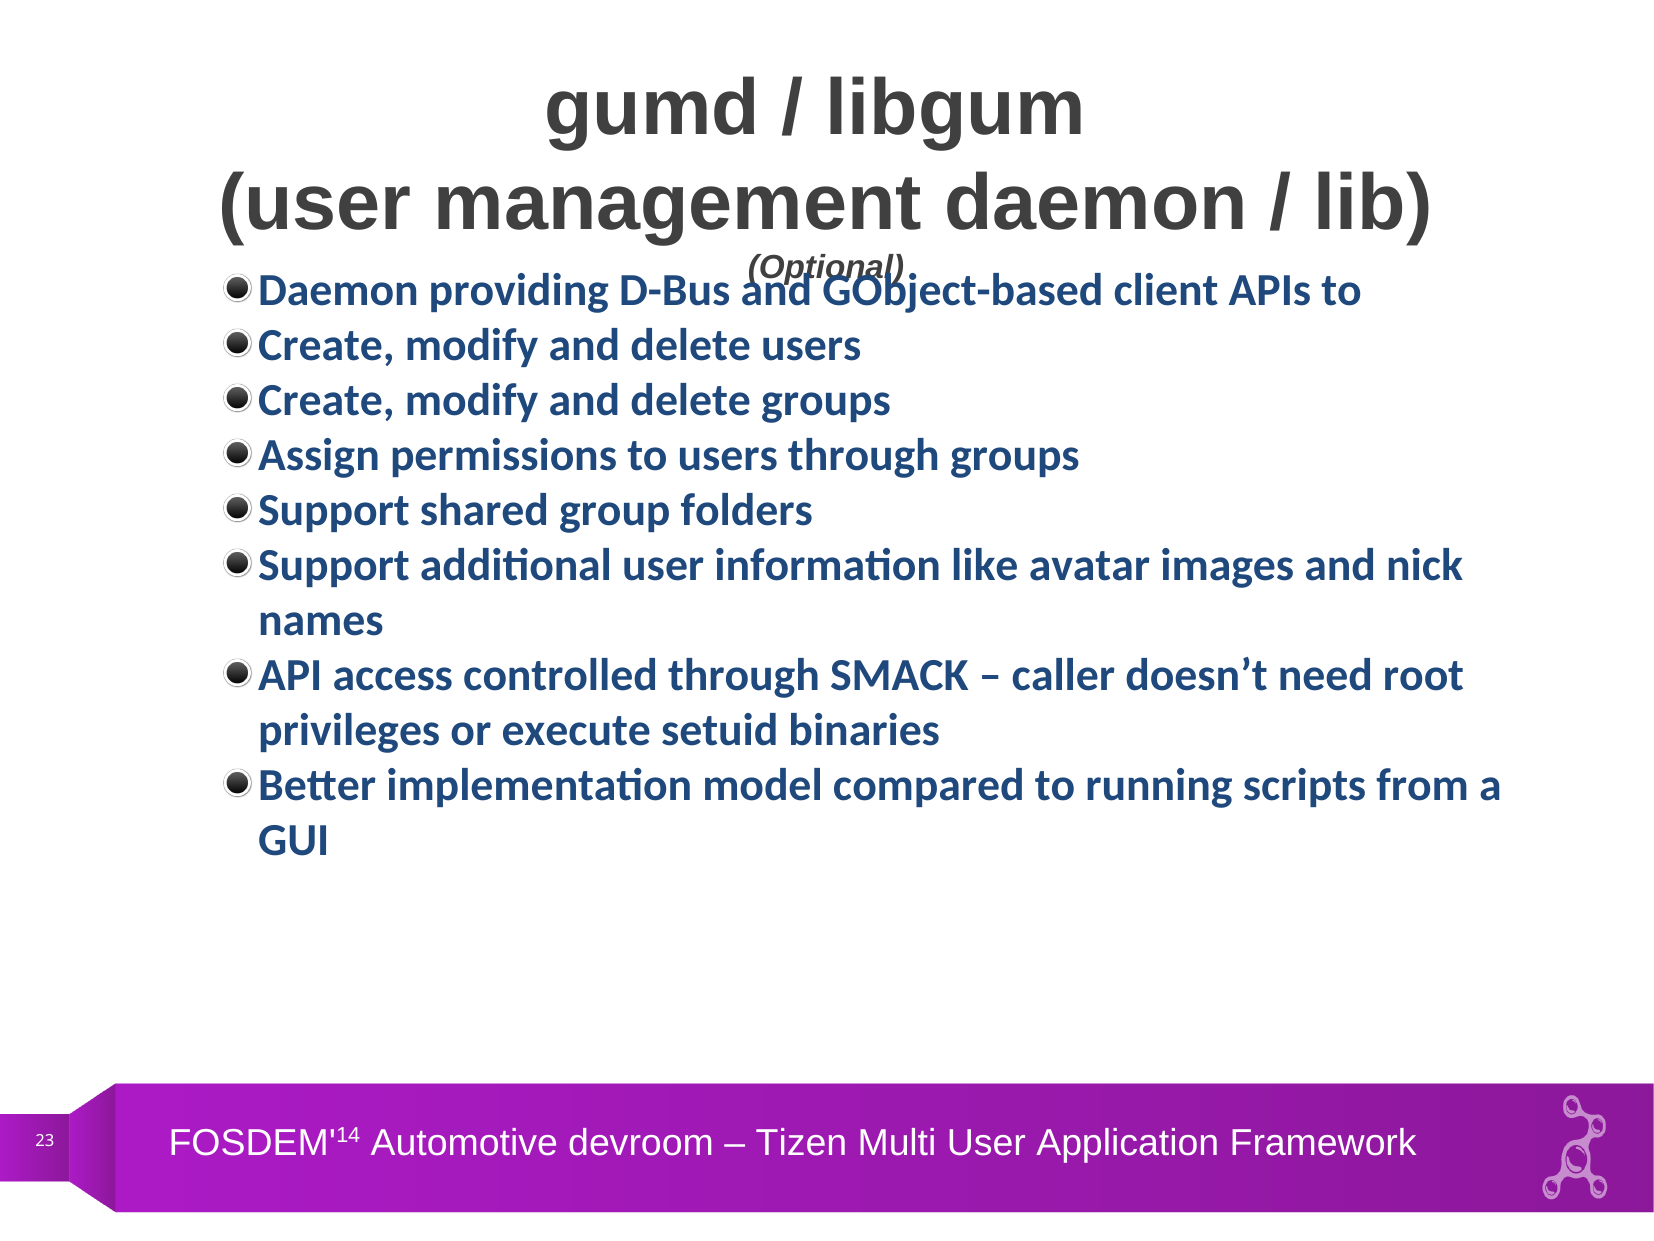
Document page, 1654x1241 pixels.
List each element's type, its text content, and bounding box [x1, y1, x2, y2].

title gumd / libgum (user management daemon / lib) (Optional) [81, 47, 1571, 243]
text_box Daemon providing D-Bus and GObject-based client APIs to Create, modify and delete users Create, modify and delete groups Assign permissions to users through groups Support shared group folders Support additional user information like avatar images and nick names API access controlled through SMACK – caller doesn’t need root privileges or execute setuid binaries Better implementation model compared to running scripts from a GUI [22, 252, 1540, 1184]
picture [0, 0, 1654, 1241]
